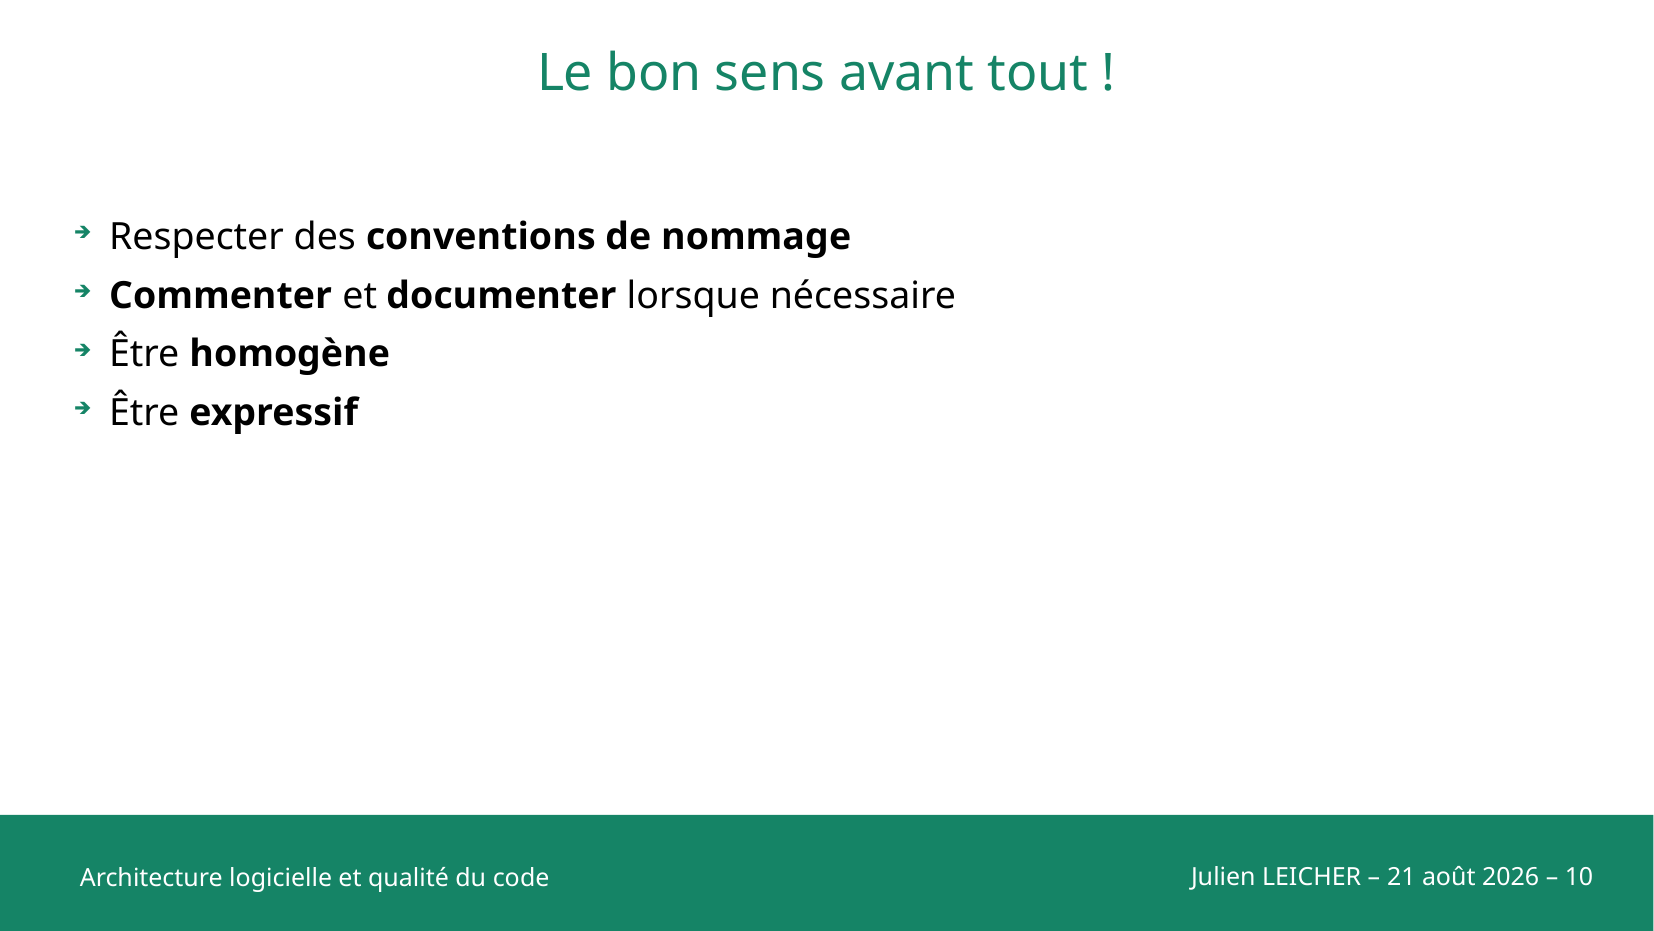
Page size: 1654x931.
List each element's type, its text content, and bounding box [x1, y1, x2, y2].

text_box Architecture logicielle et qualité du code [64, 852, 798, 898]
text_box Julien LEICHER – 22 mars 2022 – <numéro> [0, 814, 1654, 931]
text_box Le bon sens avant tout ! [0, 27, 1654, 113]
text_box Respecter des conventions de nommage Commenter et documenter lorsque nécessaire Être homogène Être expressif [59, 194, 1595, 678]
